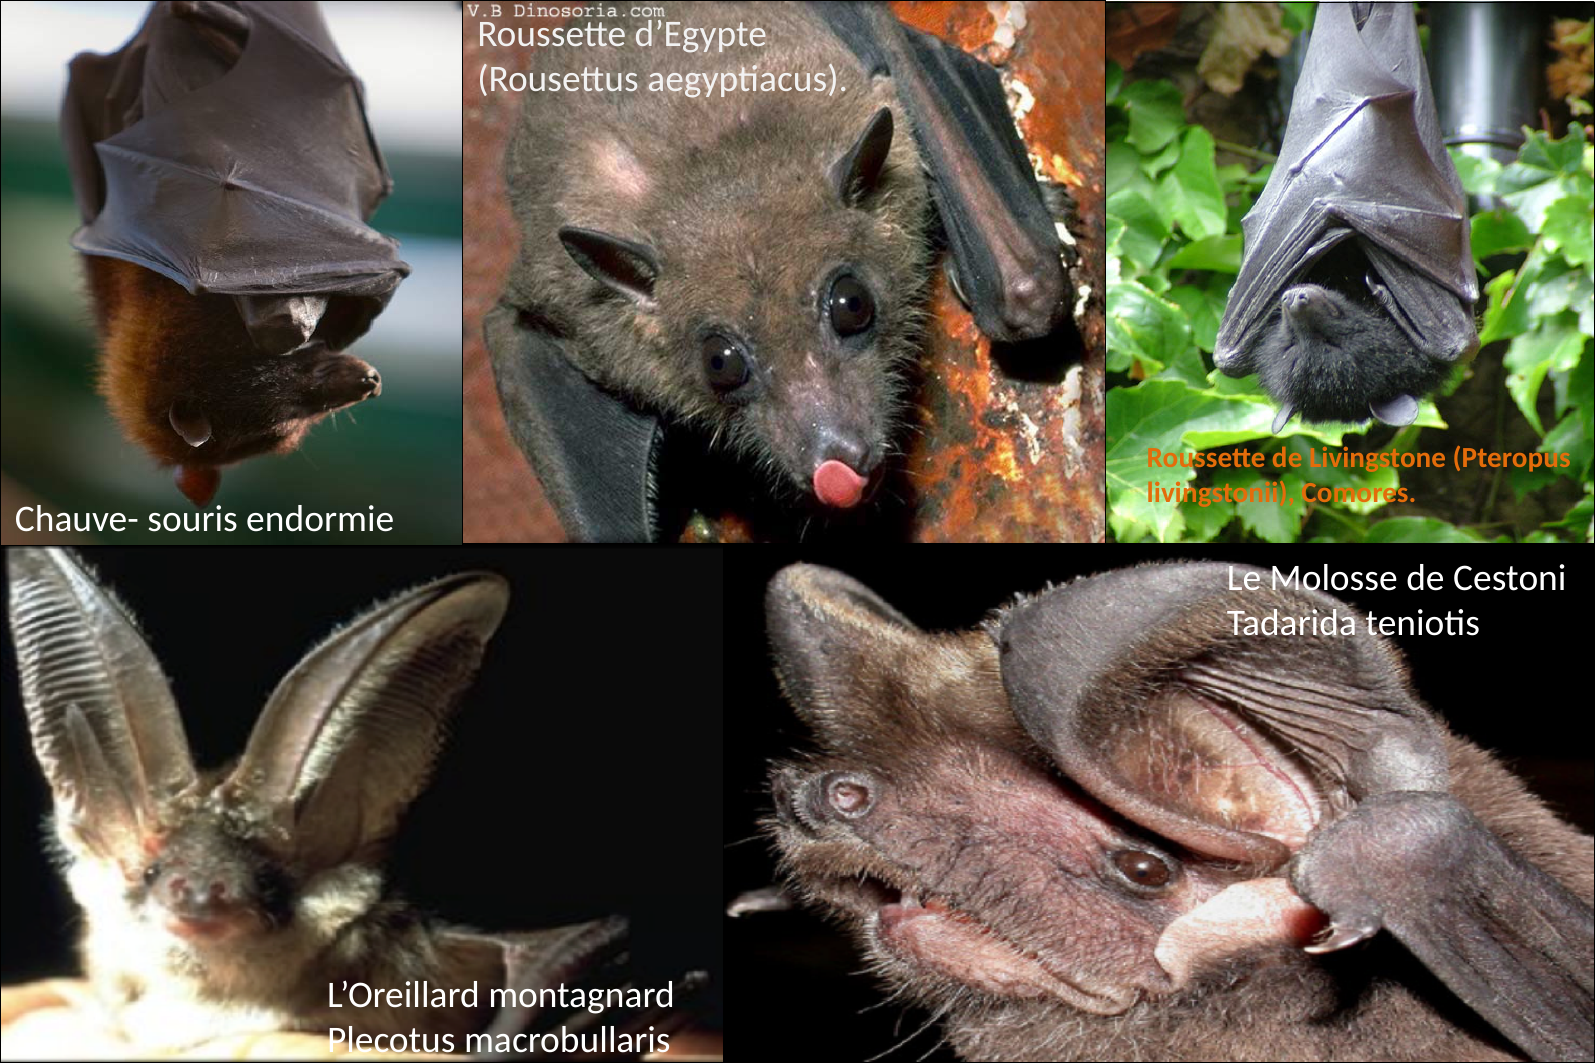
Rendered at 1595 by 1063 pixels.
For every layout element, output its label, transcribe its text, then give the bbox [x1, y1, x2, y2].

text_box Roussette de Livingstone (Pteropus livingstonii), Comores. [1131, 431, 1595, 517]
text_box Le Molosse de Cestoni Tadarida teniotis [1212, 545, 1582, 651]
picture [0, 0, 1595, 1063]
text_box Roussette d’Egypte (Rousettus aegyptiacus). [463, 1, 1106, 107]
text_box Chauve- souris endormie [0, 486, 442, 547]
text_box L’Oreillard montagnard Plecotus macrobullaris [312, 962, 723, 1063]
